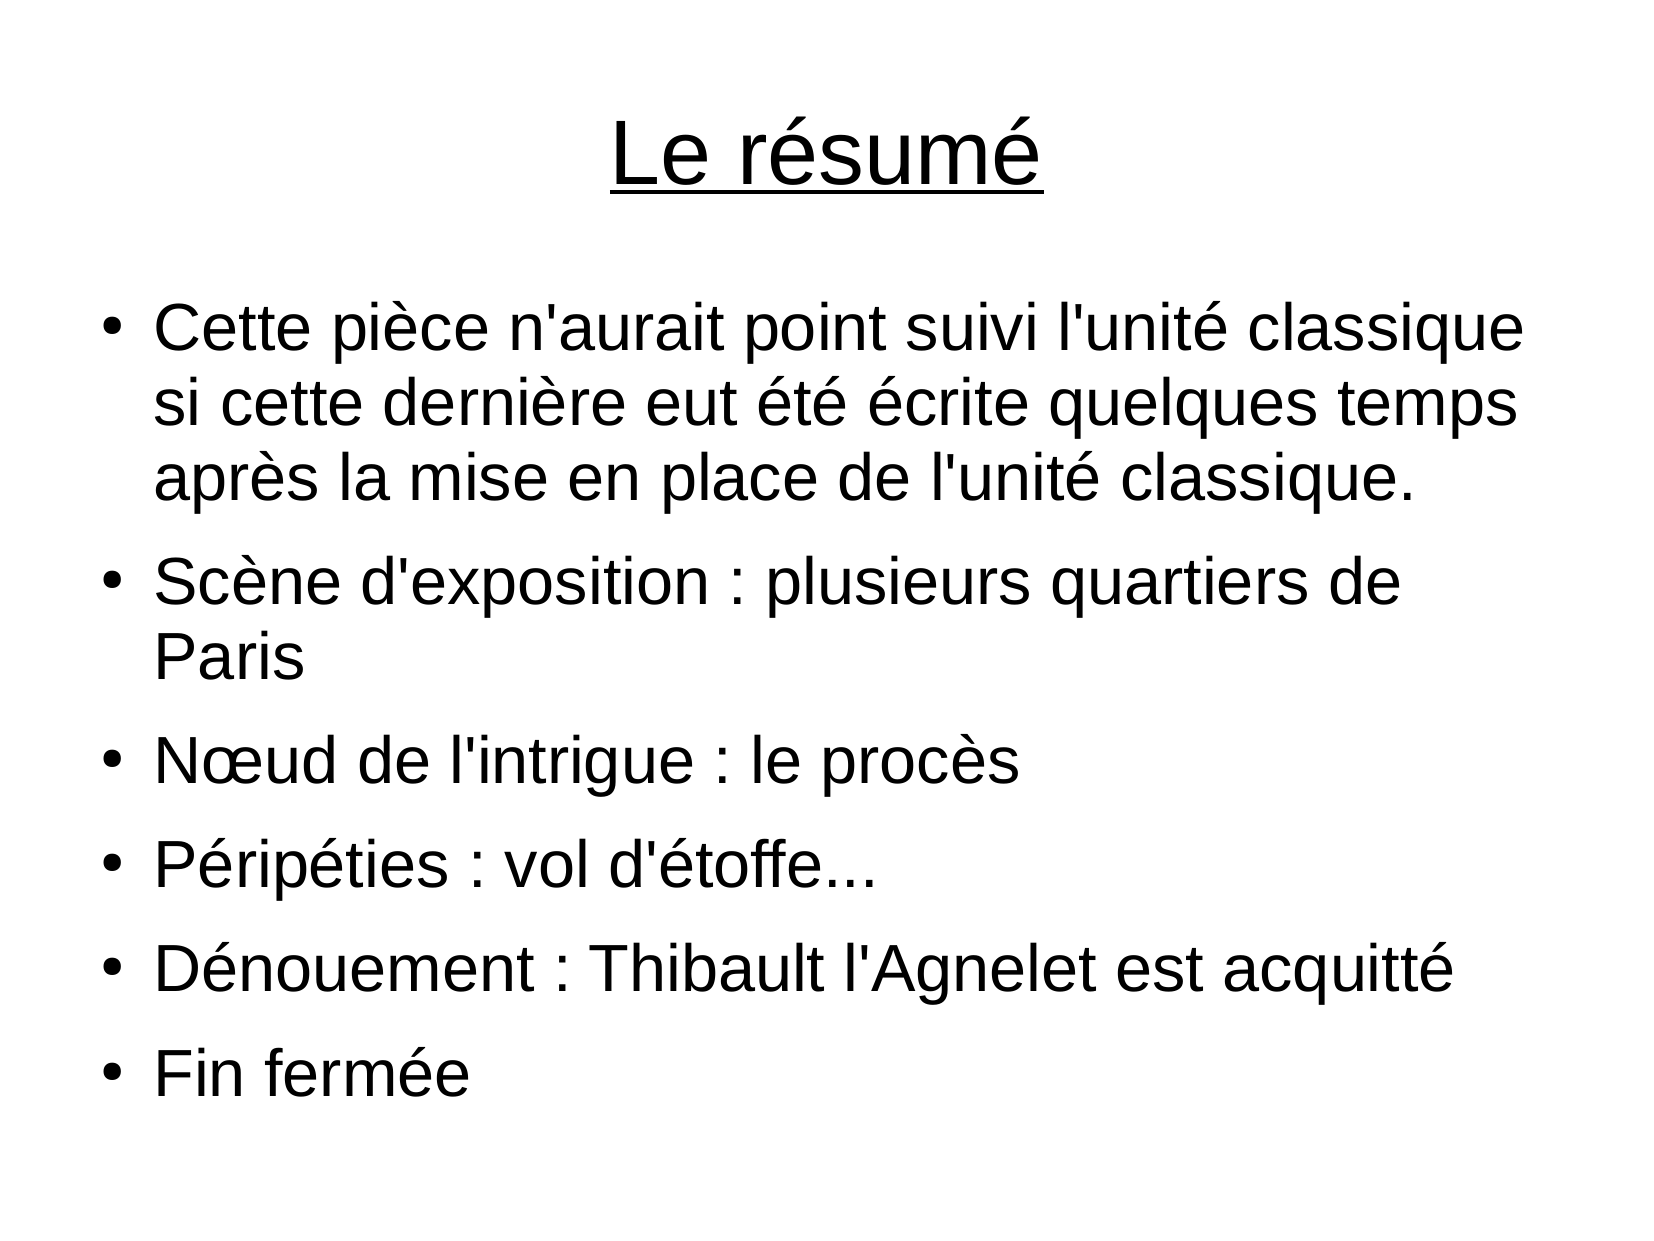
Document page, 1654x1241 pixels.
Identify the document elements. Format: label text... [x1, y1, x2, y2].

title Le résumé [82, 49, 1571, 257]
list Cette pièce n'aurait point suivi l'unité classique si cette dernière eut été écrite quelques temps après la mise en place de l'unité classique. Scène d'exposition : plusieurs quartiers de Paris Nœud de l'intrigue : le procès Péripéties : vol d'étoffe... Dénouement : Thibault l'Agnelet est acquitté Fin fermée [82, 290, 1571, 1111]
